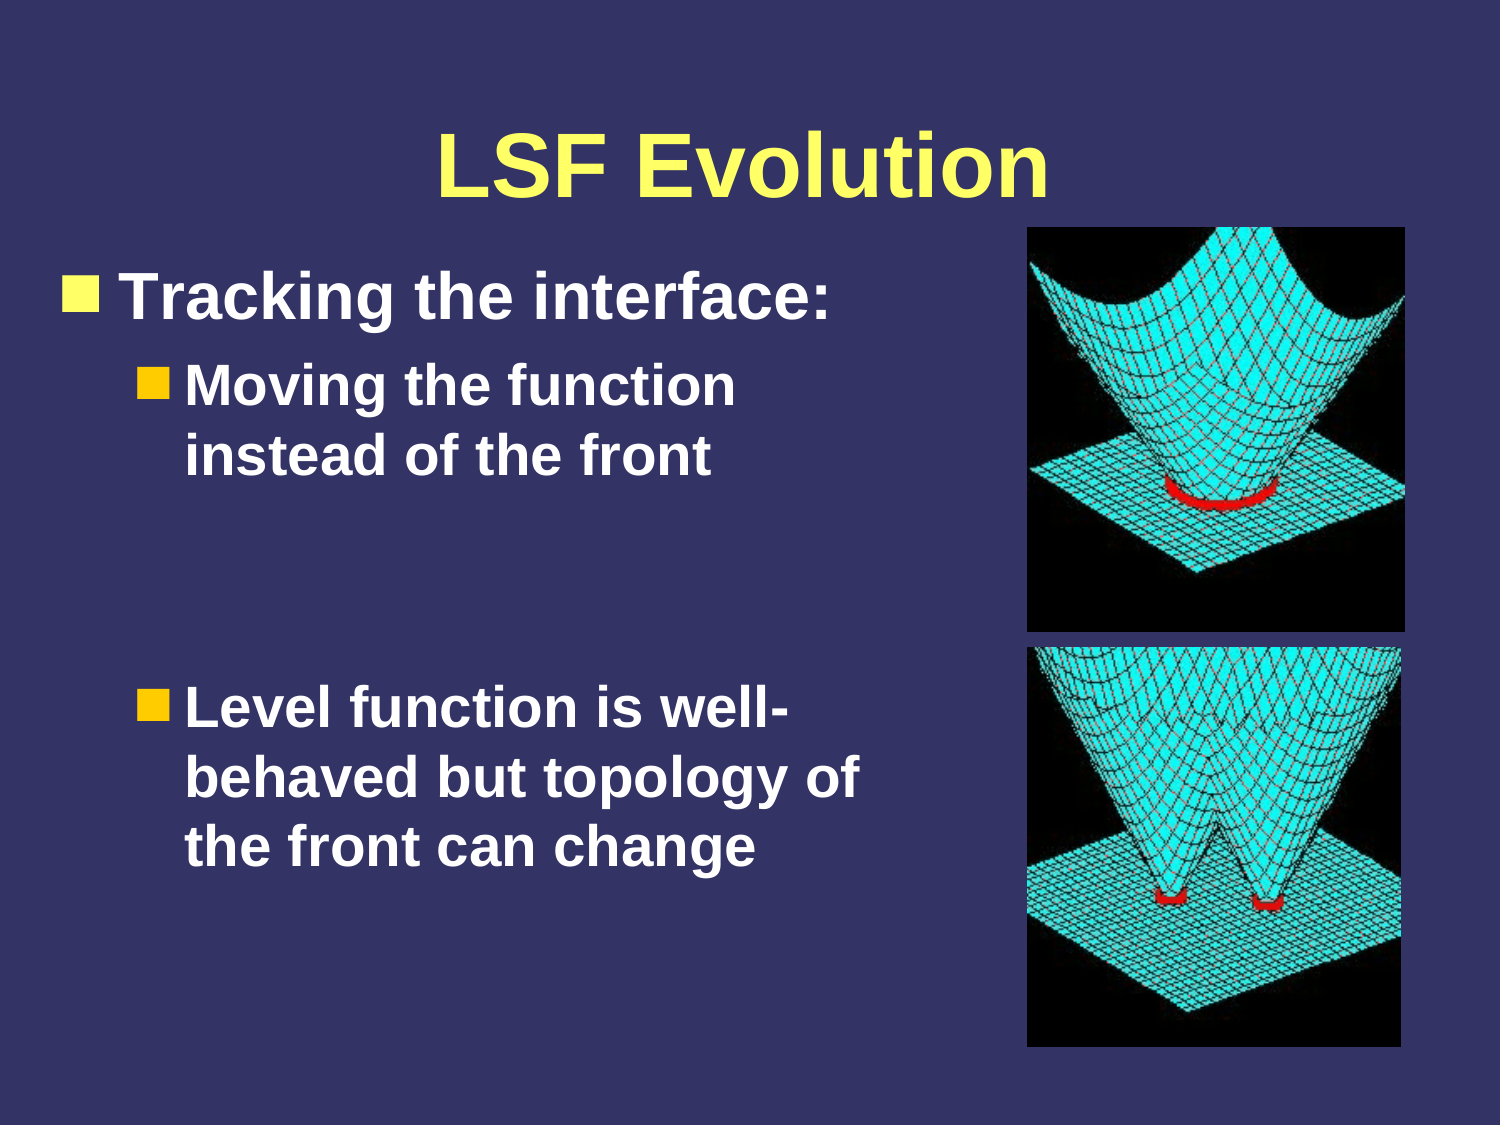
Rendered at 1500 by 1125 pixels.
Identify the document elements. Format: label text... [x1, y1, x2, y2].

title LSF Evolution [99, 37, 1388, 225]
list Tracking the interface: Moving the function instead of the front Level function is well-behaved but topology of the front can change [47, 246, 967, 993]
picture [1027, 227, 1405, 633]
picture [1027, 647, 1401, 1047]
